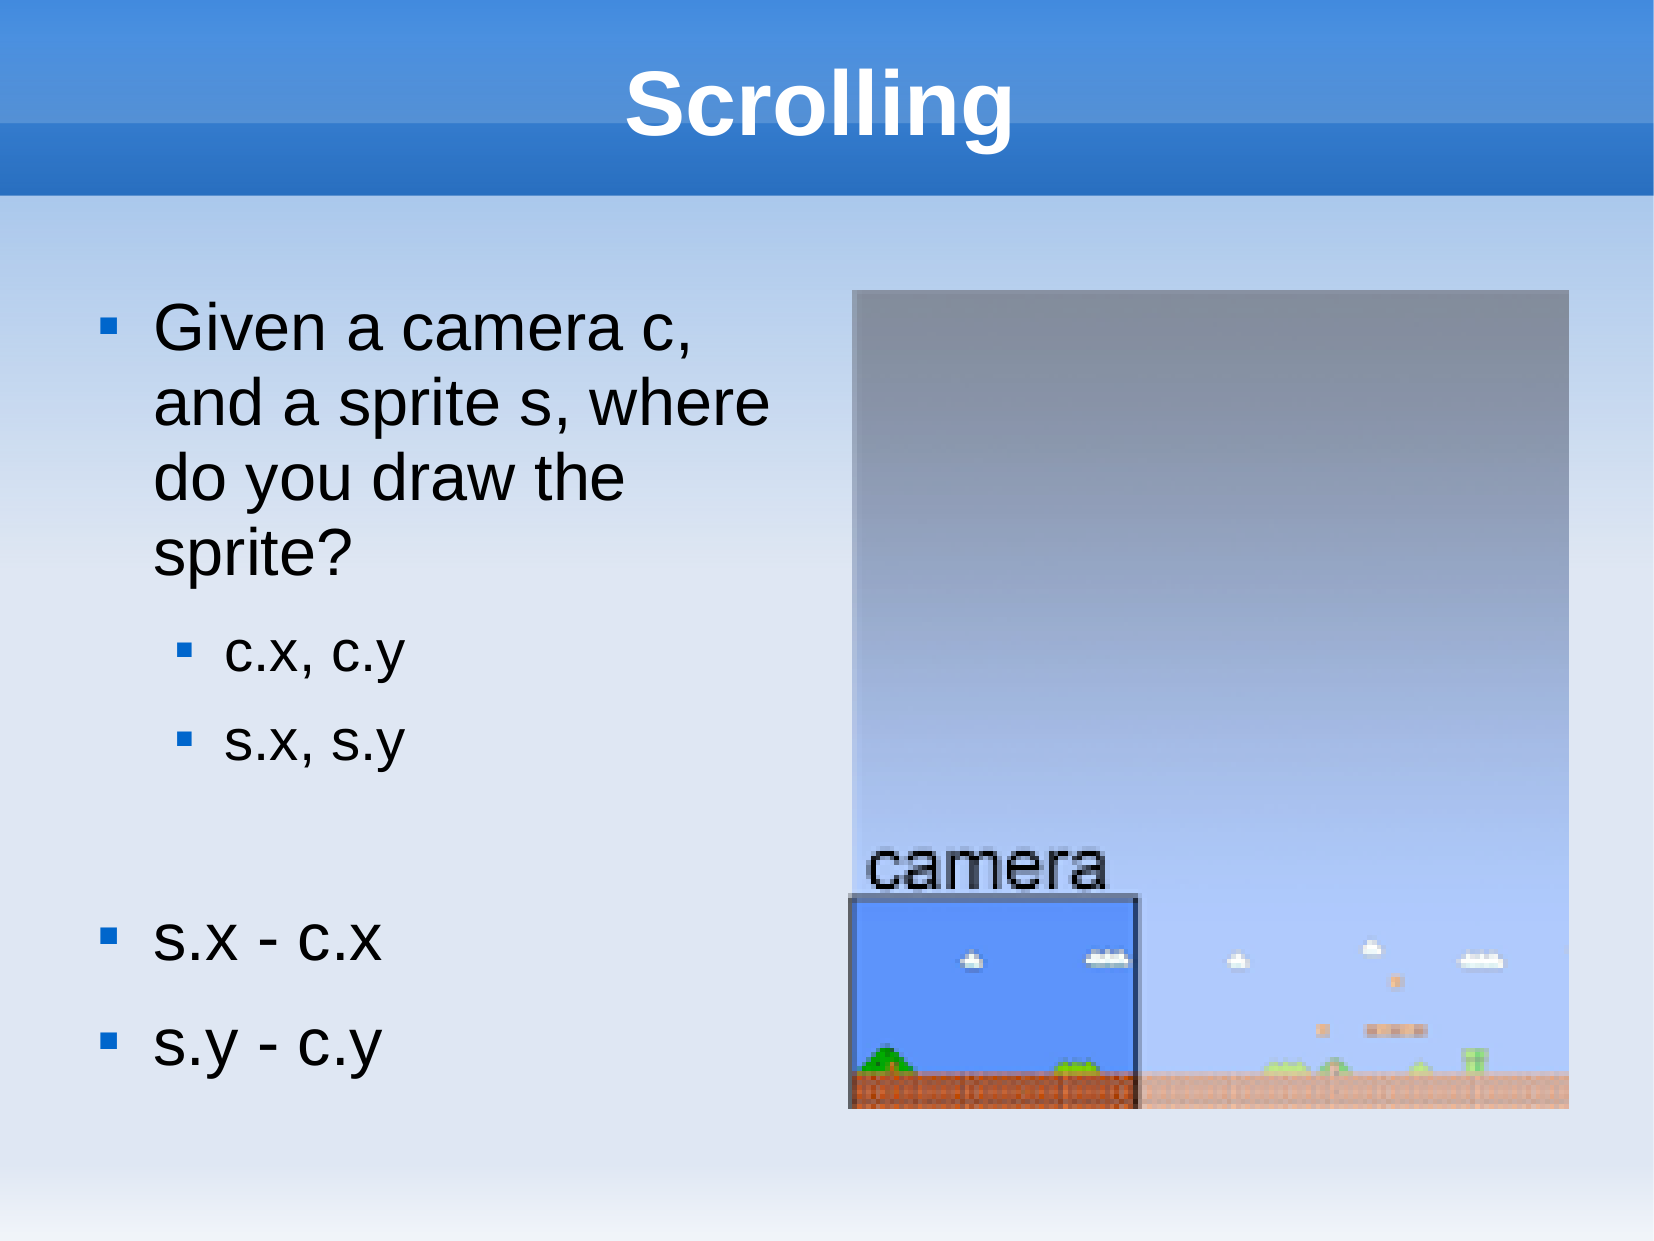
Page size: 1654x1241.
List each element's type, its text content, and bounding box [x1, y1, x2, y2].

picture [0, 0, 1654, 1241]
title Scrolling [76, 0, 1565, 208]
list Given a camera c, and a sprite s, where do you draw the sprite? c.x, c.y s.x, s.y s.x - c.x s.y - c.y [82, 290, 809, 1109]
